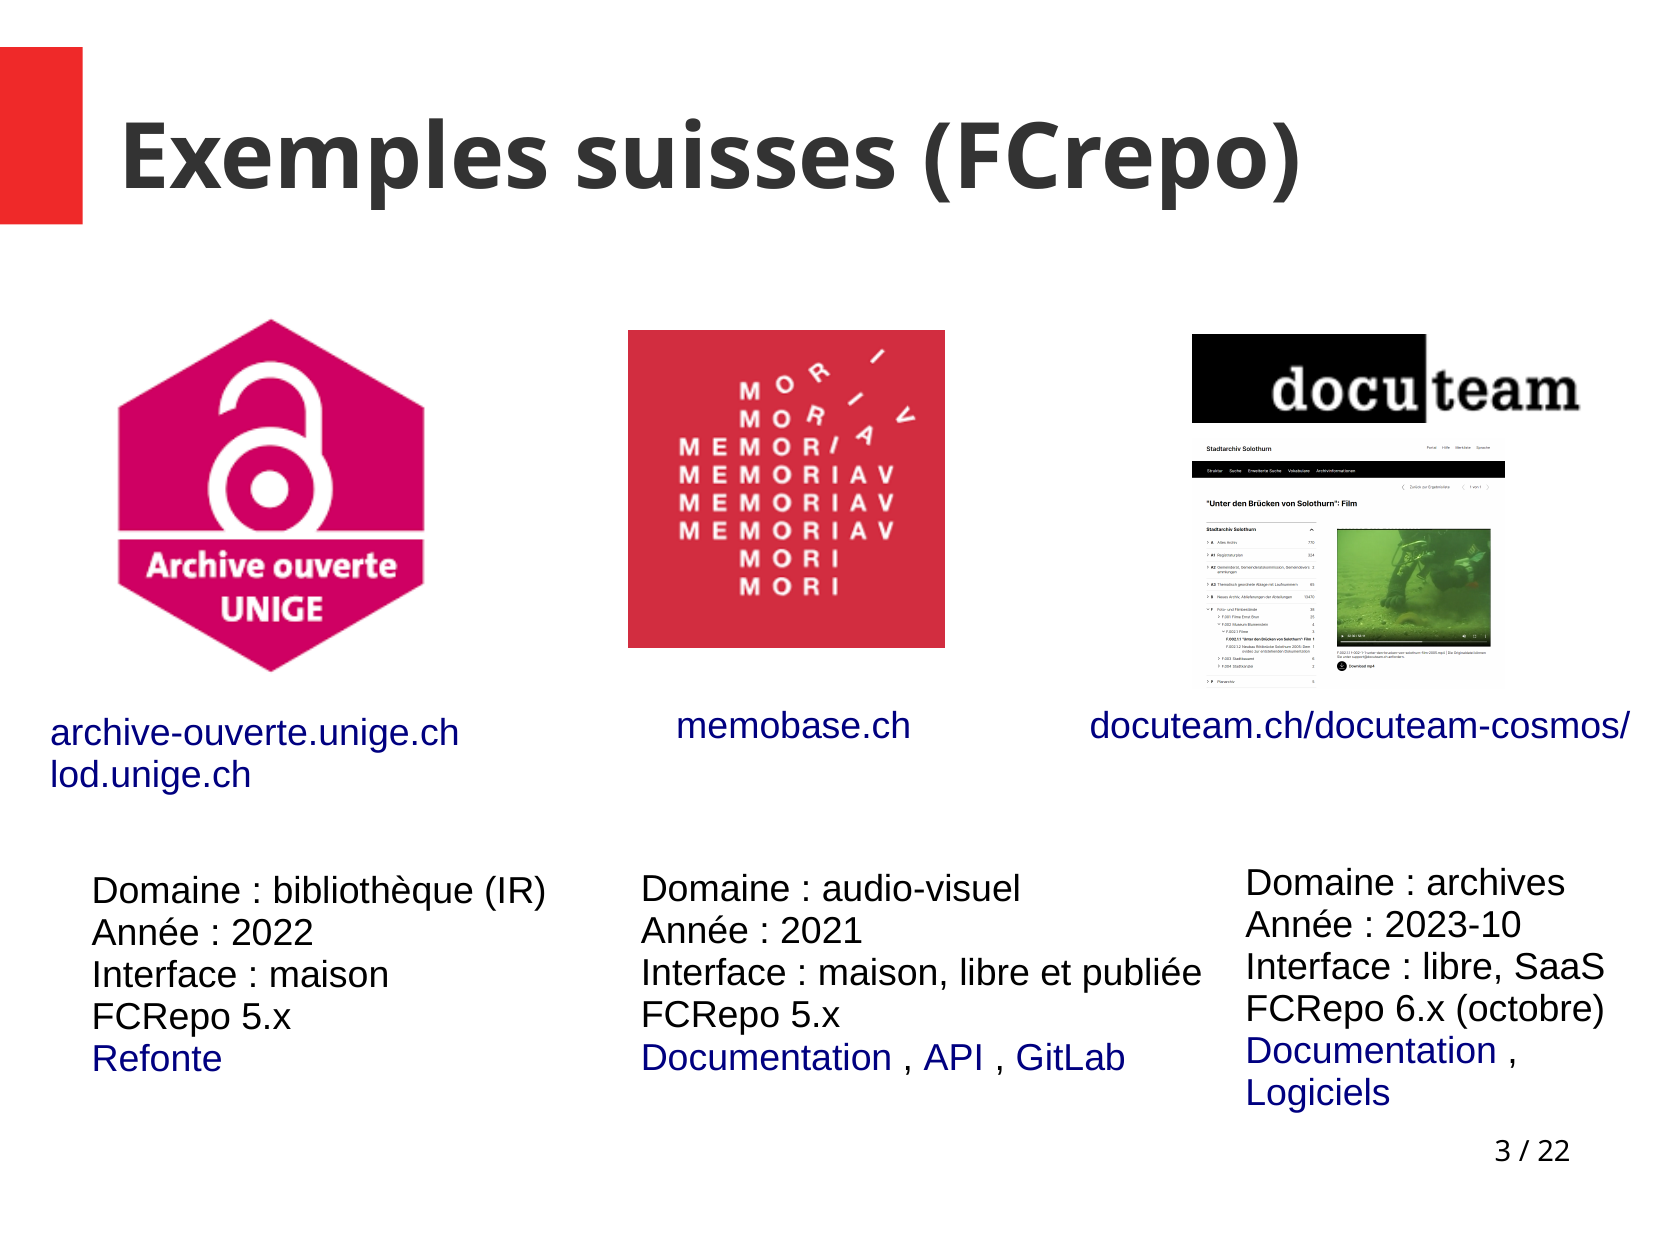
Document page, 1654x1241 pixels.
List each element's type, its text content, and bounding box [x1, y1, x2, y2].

text_box docuteam.ch/docuteam-cosmos/ [1074, 696, 1654, 780]
title Exemples suisses (FCrepo) [118, 49, 1571, 257]
picture [1192, 334, 1583, 423]
text_box Domaine : audio-visuel Année : 2021 Interface : maison, libre et publiée FCRepo 5.x Documentation , API , GitLab [625, 860, 1241, 1170]
picture [1192, 438, 1505, 689]
text_box Domaine : archives Année : 2023-10 Interface : libre, SaaS FCRepo 6.x (octobre) Documentation , Logiciels [1230, 854, 1654, 1163]
text_box memobase.ch [661, 696, 957, 754]
picture [70, 295, 473, 697]
text_box Domaine : bibliothèque (IR) Année : 2022 Interface : maison FCRepo 5.x Refonte [76, 862, 585, 1129]
text_box archive-ouverte.unige.ch lod.unige.ch [35, 704, 532, 827]
picture [628, 330, 945, 648]
